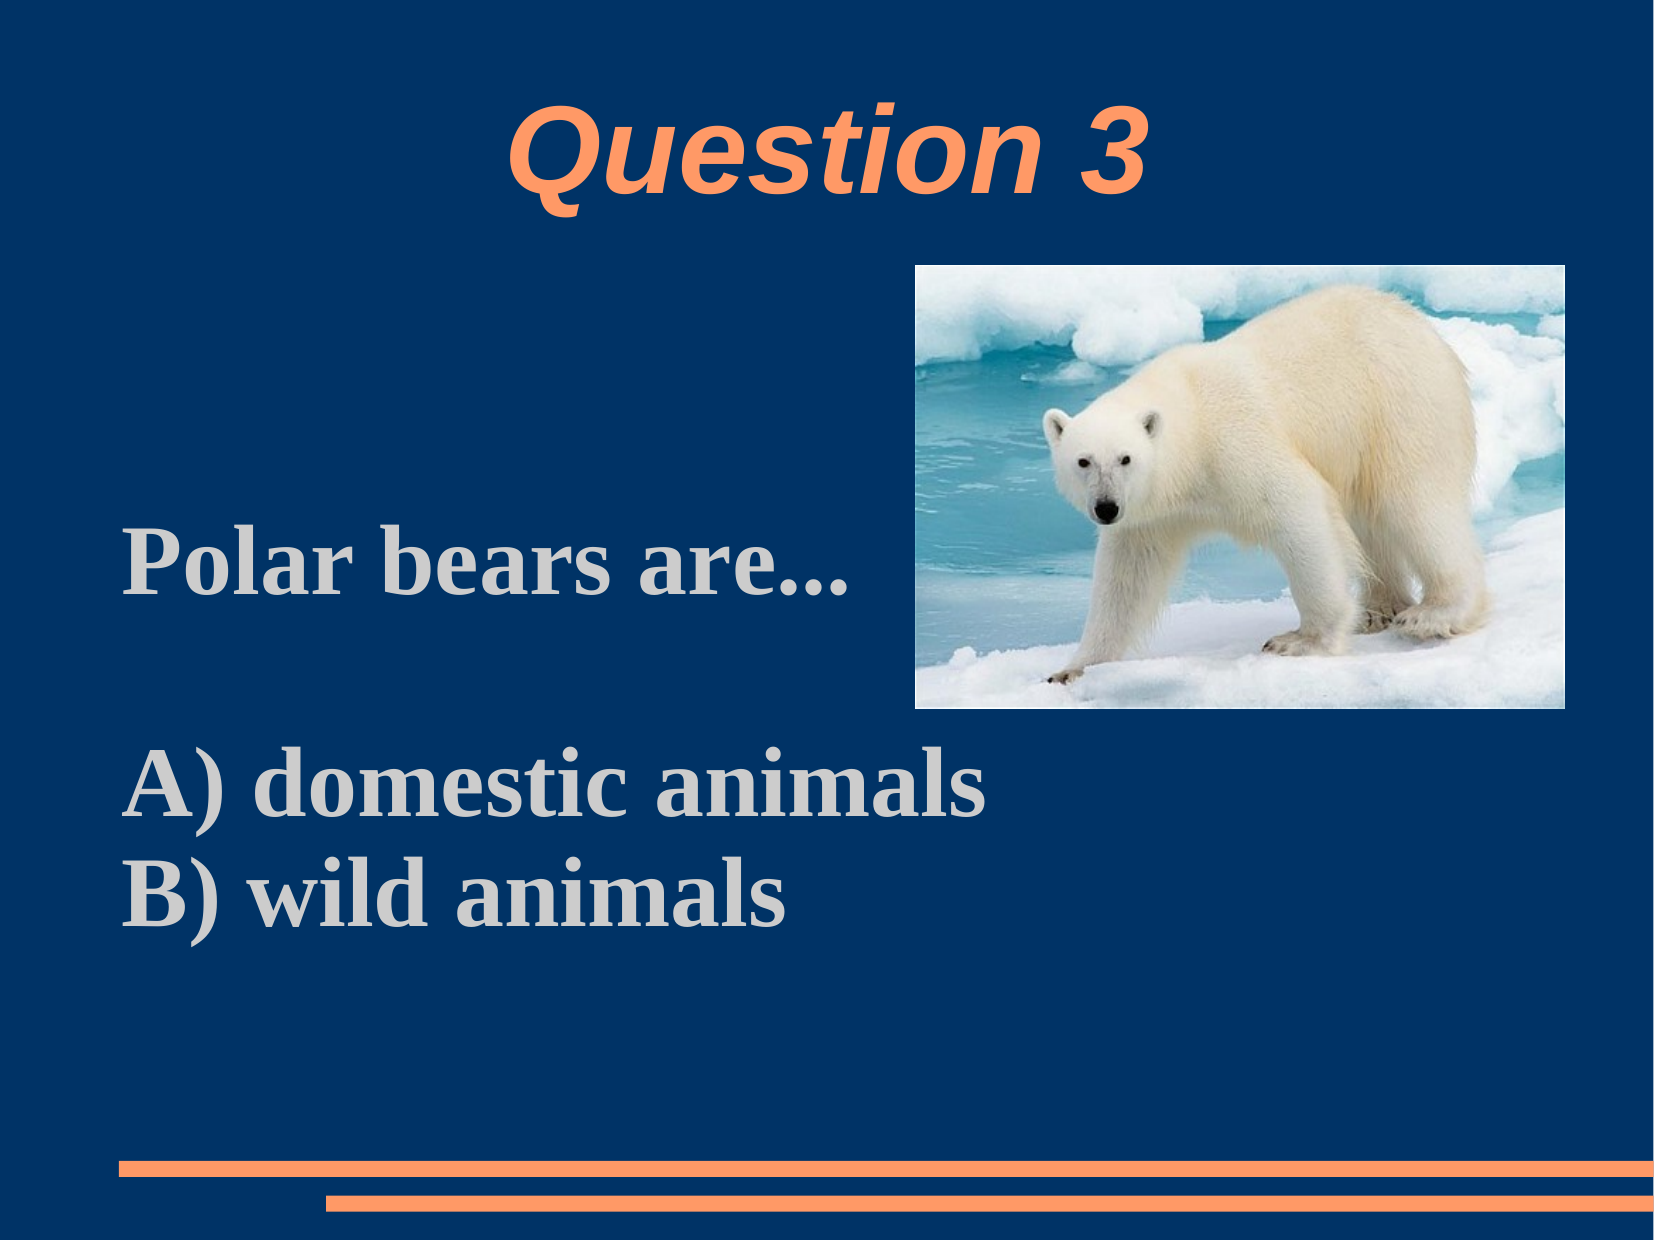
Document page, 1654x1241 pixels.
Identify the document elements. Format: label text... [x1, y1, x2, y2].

title Question 3 [121, 46, 1534, 254]
picture [915, 265, 1565, 709]
subtitle Polar bears are... A) domestic animals B) wild animals [121, 322, 1561, 1132]
